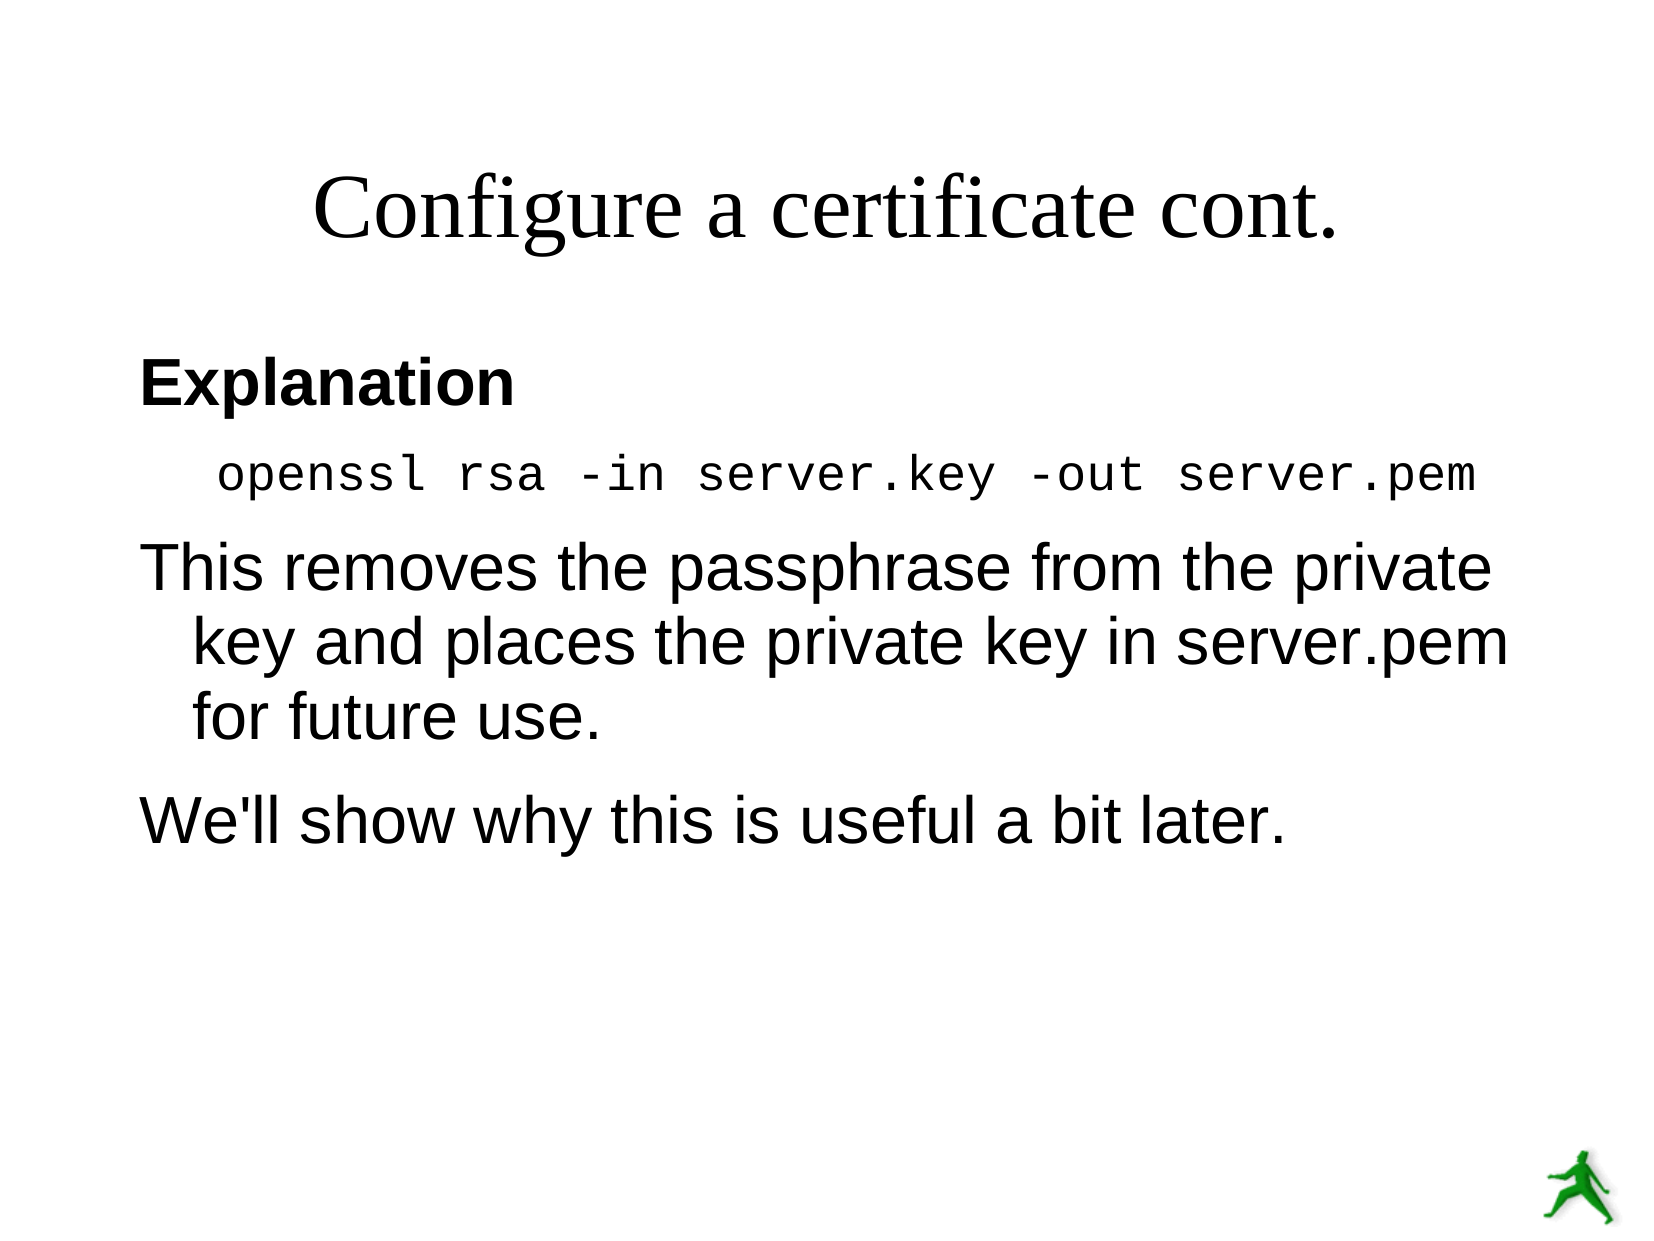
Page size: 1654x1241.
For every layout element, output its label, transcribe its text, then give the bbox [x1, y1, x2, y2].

title Configure a certificate cont. [121, 102, 1534, 311]
list Explanation openssl rsa -in server.key -out server.pem This removes the passphrase from the private key and places the private key in server.pem for future use. We'll show why this is useful a bit later. [121, 344, 1534, 1127]
picture [1541, 1135, 1634, 1227]
